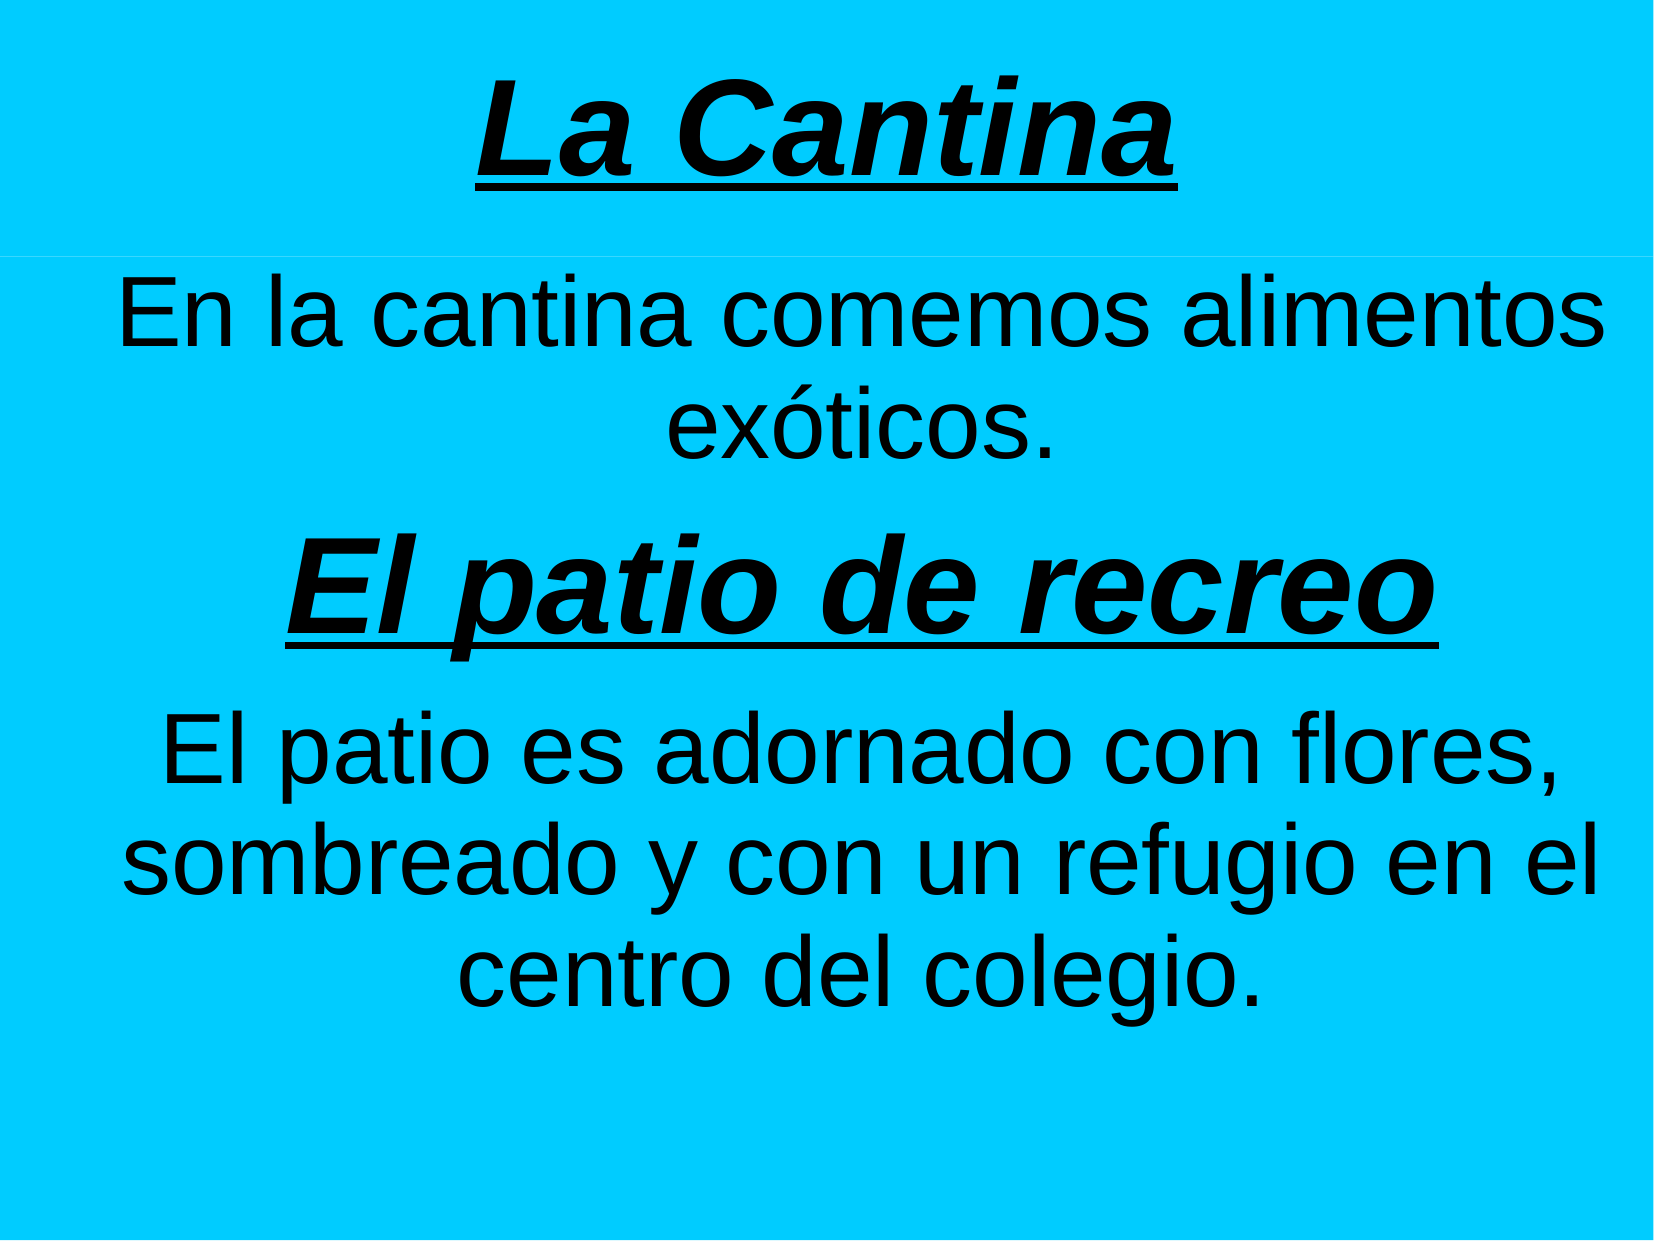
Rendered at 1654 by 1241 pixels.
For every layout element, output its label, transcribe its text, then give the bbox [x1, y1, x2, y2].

title La Cantina [0, 0, 1654, 256]
list En la cantina comemos alimentos exóticos. El patio de recreo El patio es adornado con flores, sombreado y con un refugio en el centro del colegio. [0, 256, 1654, 1241]
